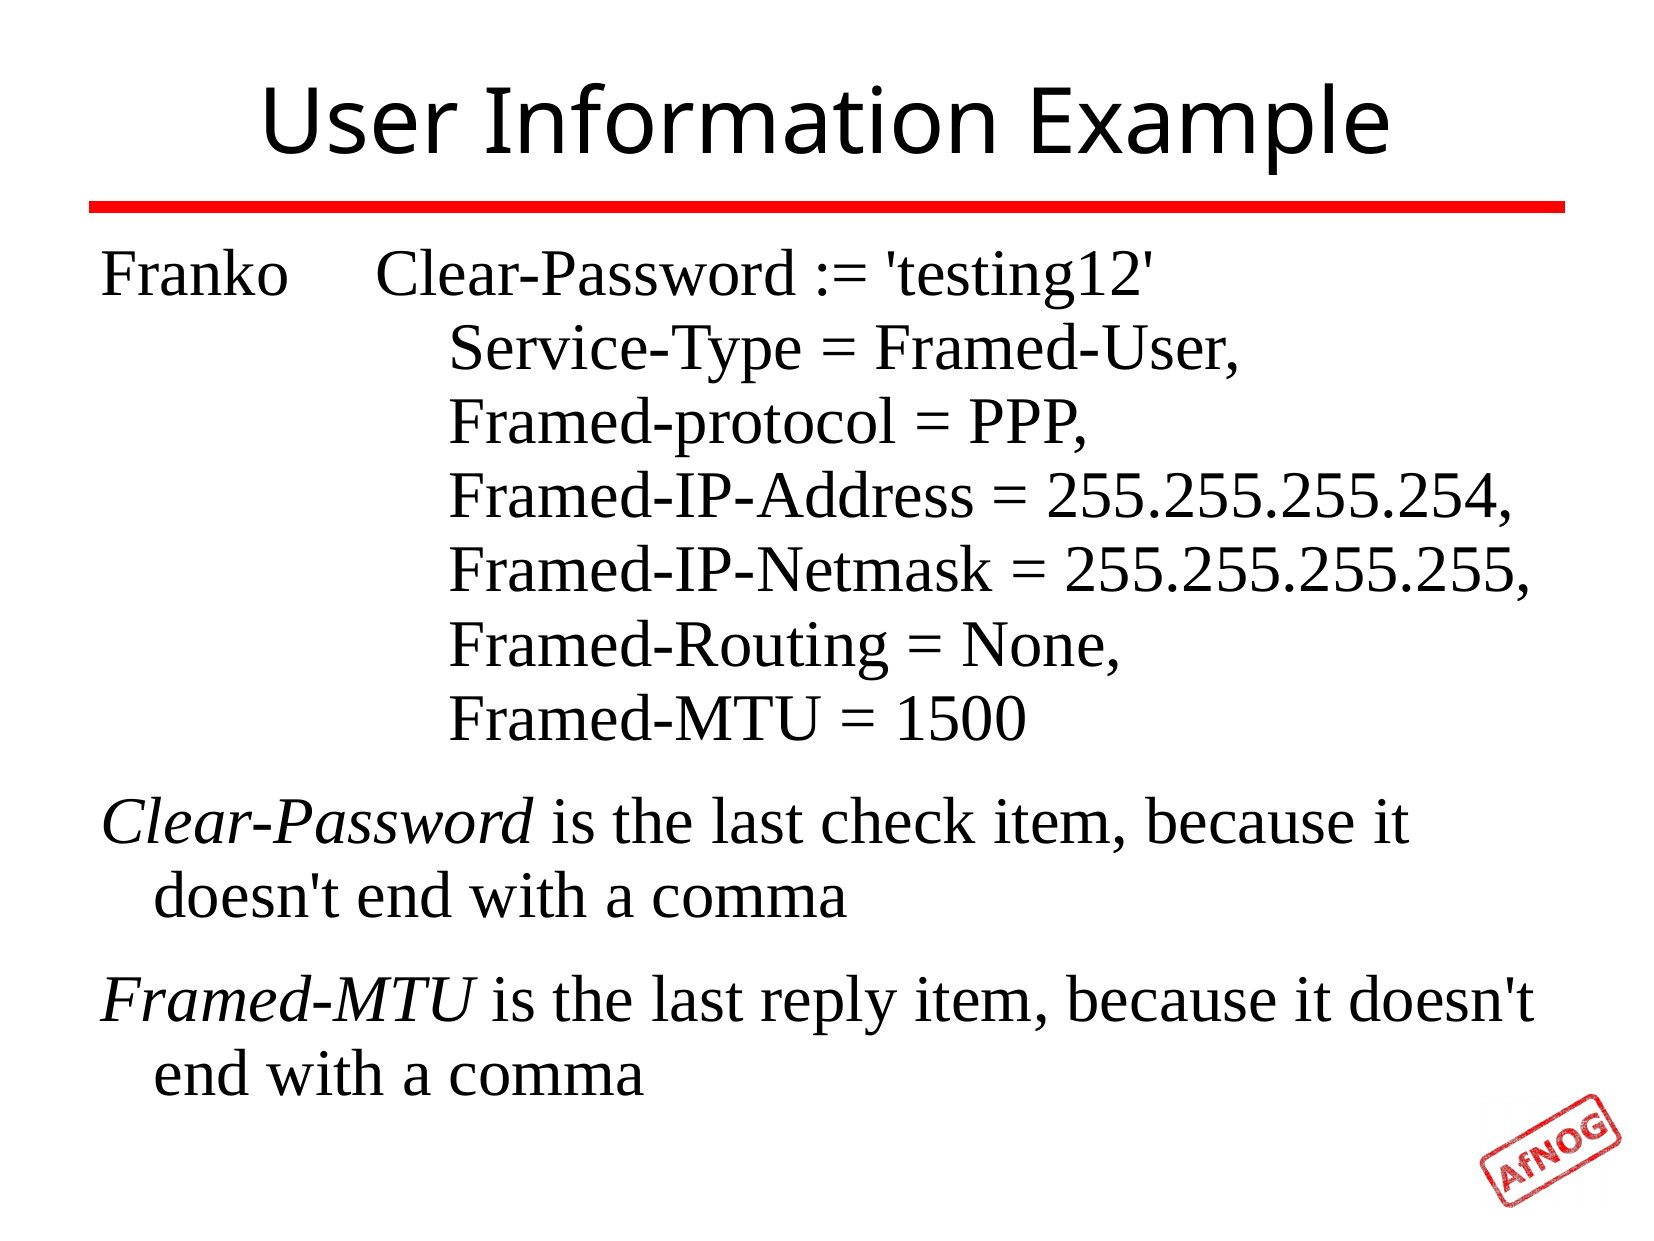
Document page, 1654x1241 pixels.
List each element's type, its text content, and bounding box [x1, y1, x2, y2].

title User Information Example [88, 29, 1565, 207]
picture [1476, 1090, 1625, 1211]
list Franko Clear-Password := 'testing12' Service-Type = Framed-User, Framed-protocol = PPP, Framed-IP-Address = 255.255.255.254, Framed-IP-Netmask = 255.255.255.255, Framed-Routing = None, Framed-MTU = 1500 Clear-Password is the last check item, because it doesn't end with a comma Framed-MTU is the last reply item, because it doesn't end with a comma [82, 236, 1571, 1123]
